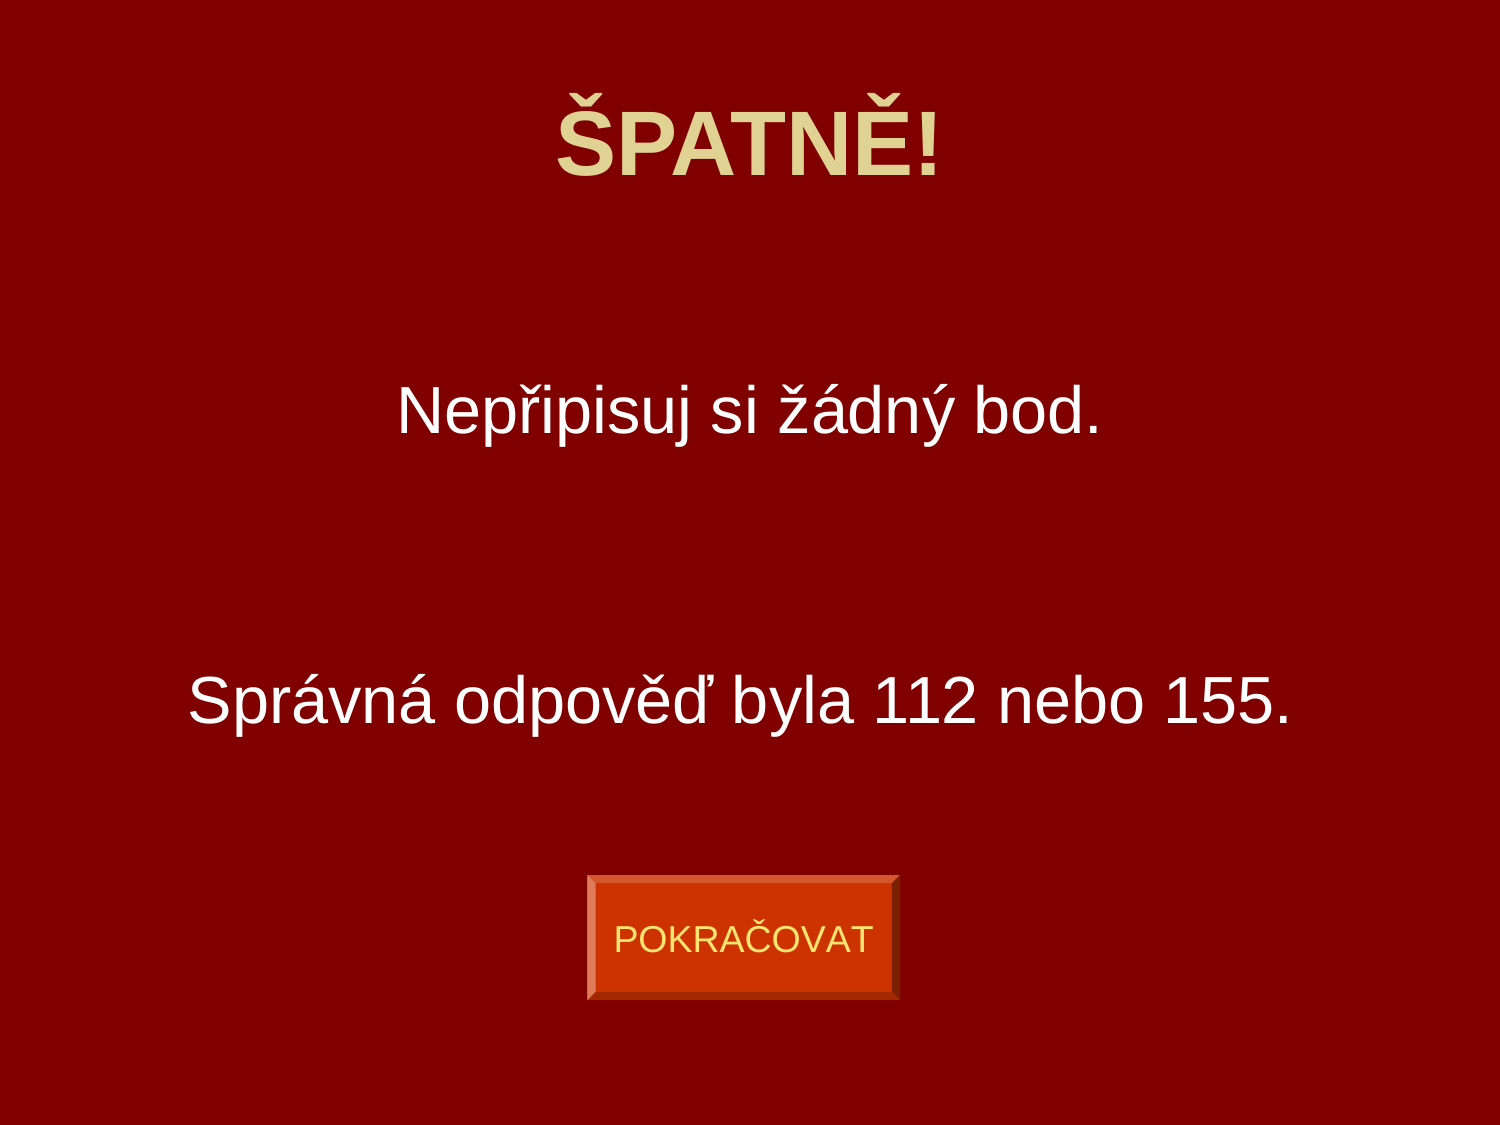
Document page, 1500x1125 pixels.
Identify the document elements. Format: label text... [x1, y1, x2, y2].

text_box Počkat, až záchvat odezní. [589, 875, 899, 884]
text_box POKRAČOVAT [596, 884, 891, 991]
list Nepřipisuj si žádný bod. Správná odpověď byla 112 nebo 155. [75, 262, 1426, 1006]
title ŠPATNĚ! [75, 45, 1426, 233]
